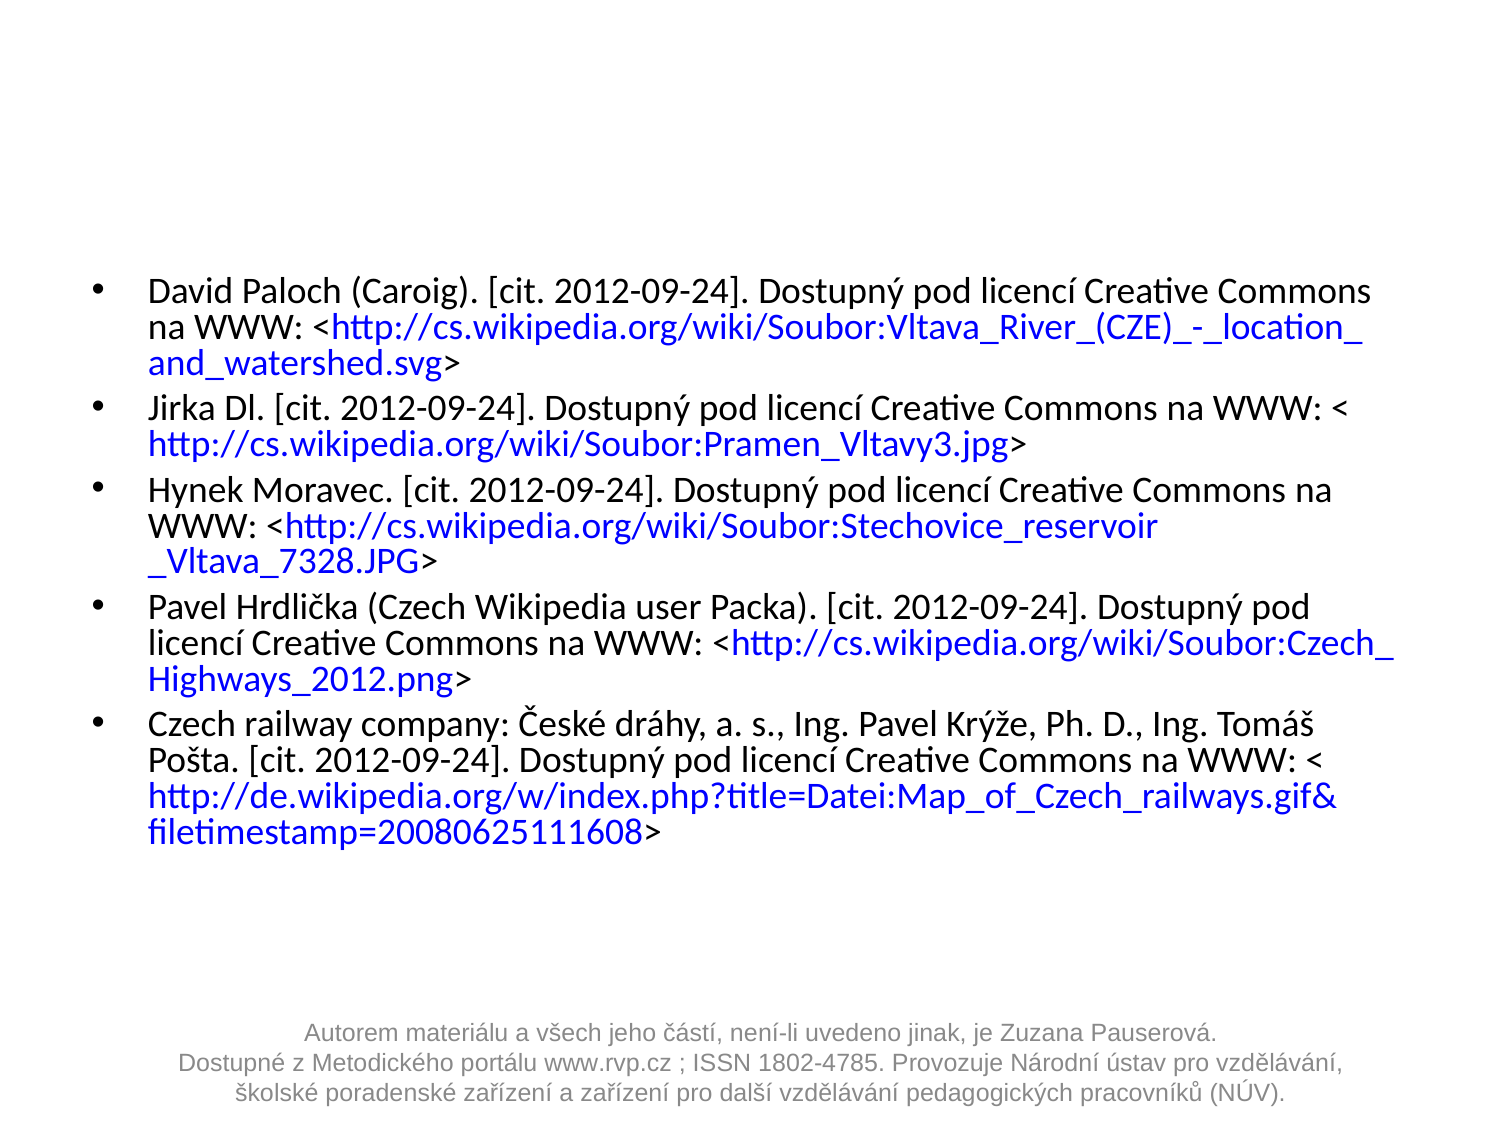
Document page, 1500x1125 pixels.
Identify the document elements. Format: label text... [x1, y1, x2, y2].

list David Paloch (Caroig). [cit. 2012-09-24]. Dostupný pod licencí Creative Commons na WWW: <http://cs.wikipedia.org/wiki/Soubor:Vltava_River_(CZE)_-_location_and_watershed.svg> Jirka Dl. [cit. 2012-09-24]. Dostupný pod licencí Creative Commons na WWW: <http://cs.wikipedia.org/wiki/Soubor:Pramen_Vltavy3.jpg> Hynek Moravec. [cit. 2012-09-24]. Dostupný pod licencí Creative Commons na WWW: <http://cs.wikipedia.org/wiki/Soubor:Stechovice_reservoir_Vltava_7328.JPG> Pavel Hrdlička (Czech Wikipedia user Packa). [cit. 2012-09-24]. Dostupný pod licencí Creative Commons na WWW: <http://cs.wikipedia.org/wiki/Soubor:Czech_Highways_2012.png> Czech railway company: České dráhy, a. s., Ing. Pavel Krýže, Ph. D., Ing. Tomáš Pošta. [cit. 2012-09-24]. Dostupný pod licencí Creative Commons na WWW: <http://de.wikipedia.org/w/index.php?title=Datei:Map_of_Czech_railways.gif&filetimestamp=20080625111608> [76, 267, 1427, 1010]
text_box Autorem materiálu a všech jeho částí, není-li uvedeno jinak, je Zuzana Pauserová. Dostupné z Metodického portálu www.rvp.cz ; ISSN 1802-4785. Provozuje Národní ústav pro vzdělávání, školské poradenské zařízení a zařízení pro další vzdělávání pedagogických pracovníků (NÚV). [147, 1046, 1377, 1107]
